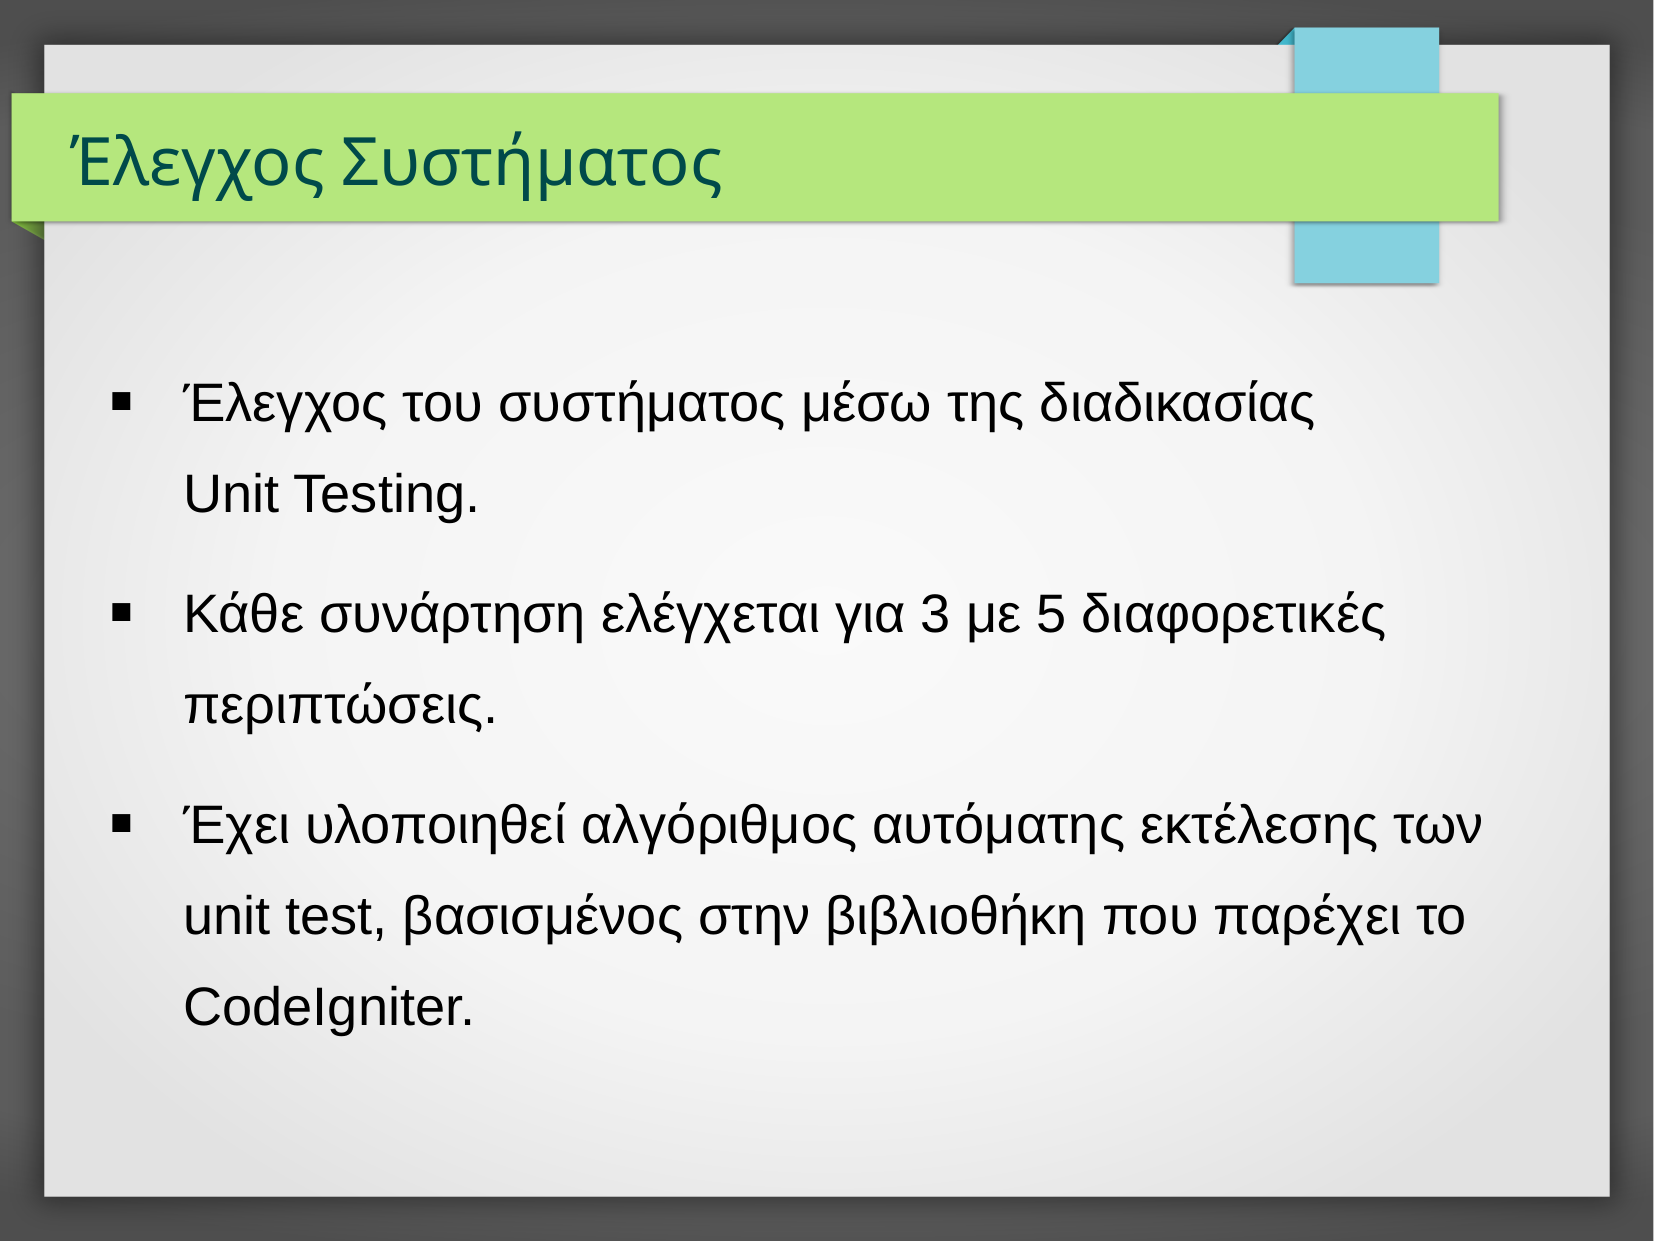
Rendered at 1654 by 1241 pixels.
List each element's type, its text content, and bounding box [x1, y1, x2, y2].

picture [0, 0, 1654, 1241]
title Έλεγχος Συστήματος [70, 106, 1229, 213]
list Έλεγχος του συστήματος μέσω της διαδικασίας Unit Testing. Κάθε συνάρτηση ελέγχεται για 3 με 5 διαφορετικές περιπτώσεις. Έχει υλοποιηθεί αλγόριθμος αυτόματης εκτέλεσης των unit test, βασισμένος στην βιβλιοθήκη που παρέχει το CodeIgniter. [94, 342, 1536, 1062]
